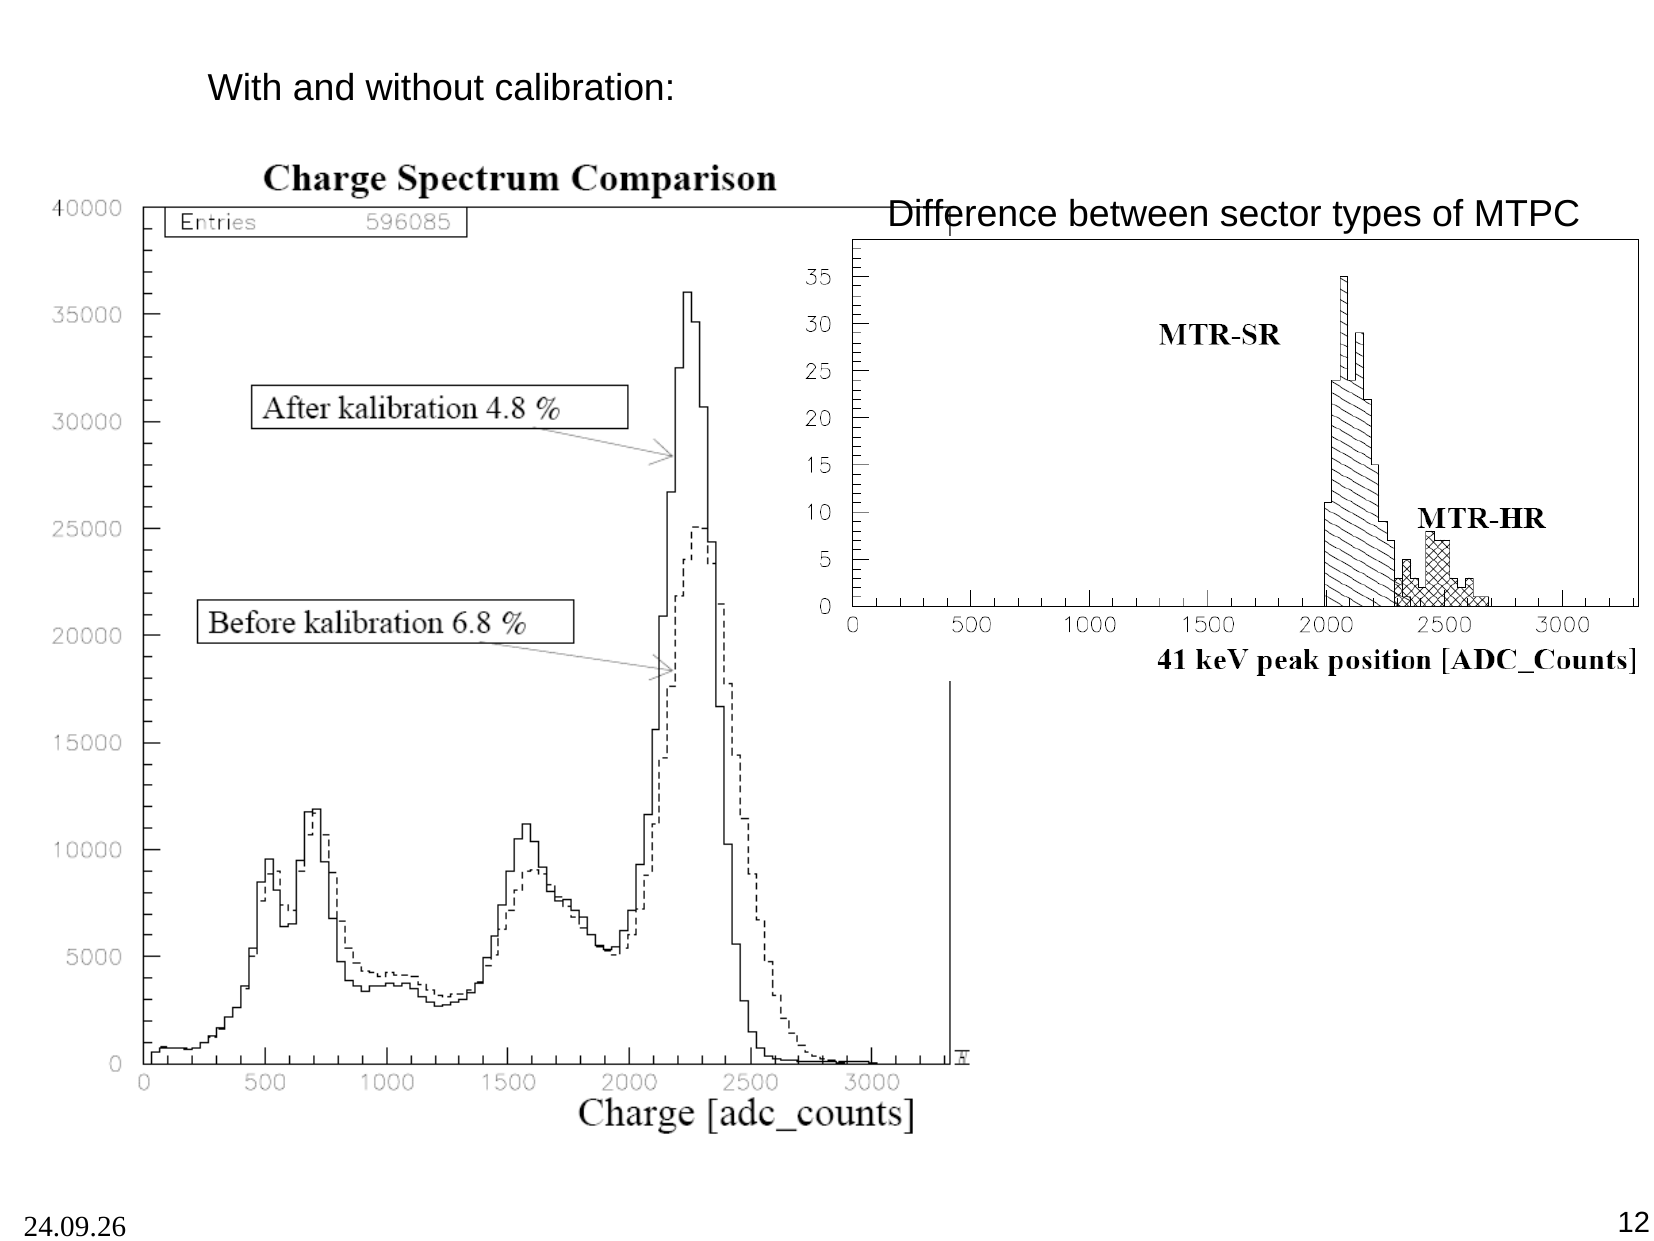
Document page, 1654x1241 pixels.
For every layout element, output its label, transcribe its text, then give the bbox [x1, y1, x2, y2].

picture [36, 150, 1643, 1142]
text_box With and without calibration: [192, 59, 690, 116]
text_box Difference between sector types of MTPC [872, 185, 1595, 243]
